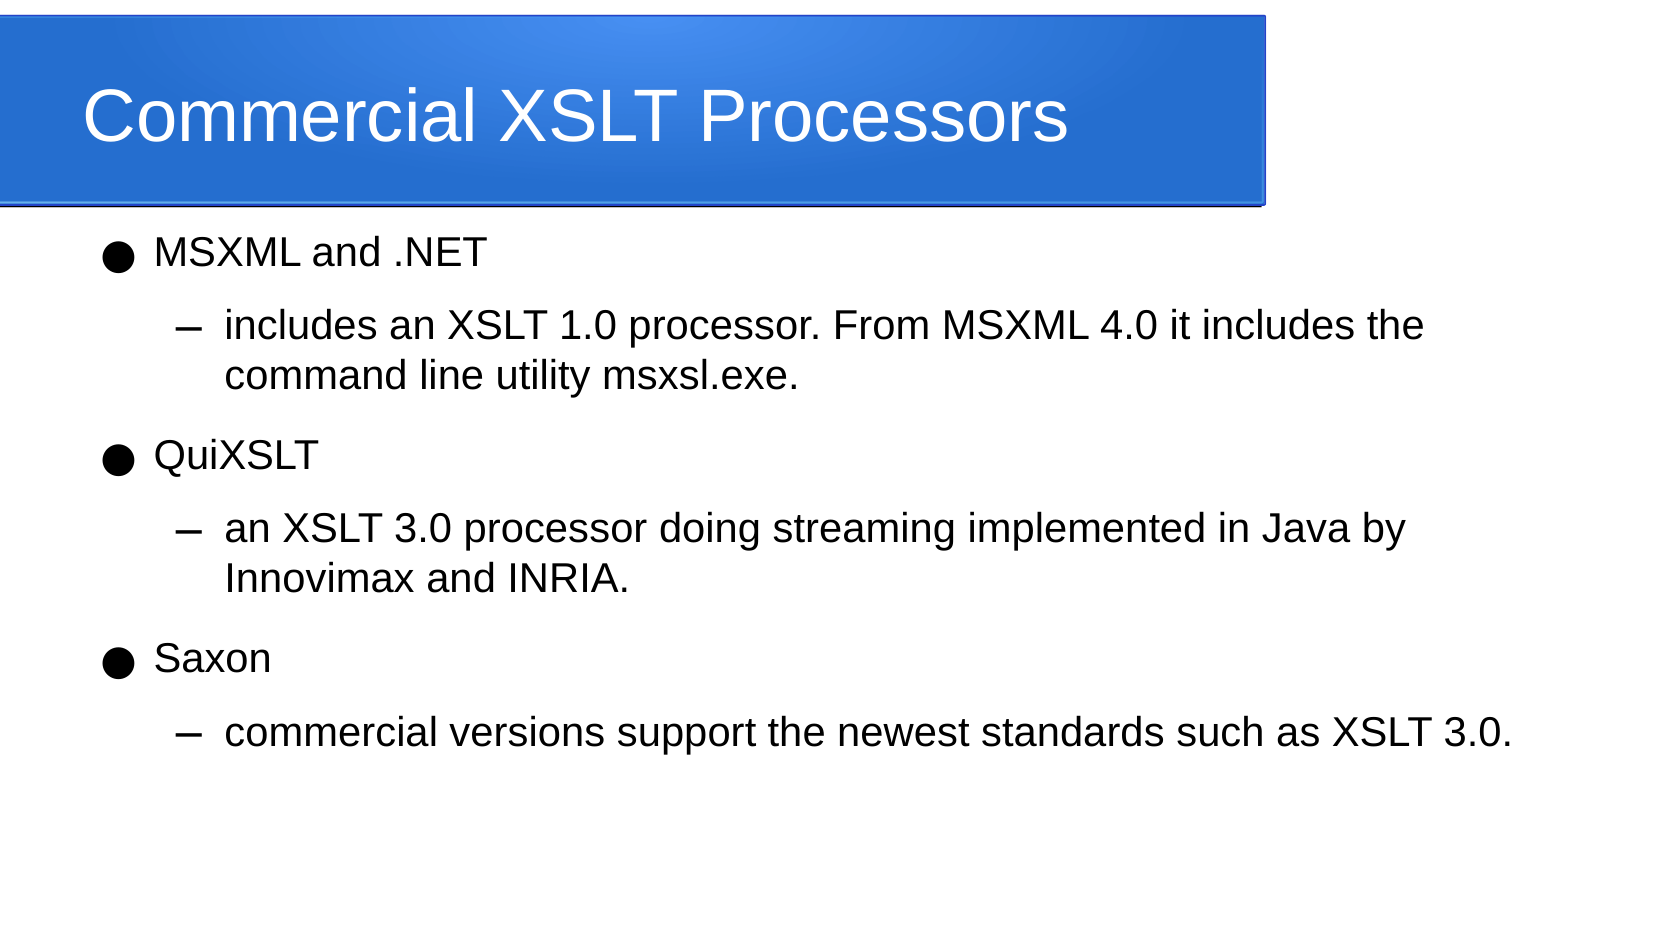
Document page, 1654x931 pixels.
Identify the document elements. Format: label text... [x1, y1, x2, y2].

picture [0, 13, 1269, 211]
text_box Commercial XSLT Processors [82, 35, 1235, 189]
text_box MSXML and .NET includes an XSLT 1.0 processor. From MSXML 4.0 it includes the command line utility msxsl.exe. QuiXSLT an XSLT 3.0 processor doing streaming implemented in Java by Innovimax and INRIA. Saxon commercial versions support the newest standards such as XSLT 3.0. [82, 224, 1571, 764]
